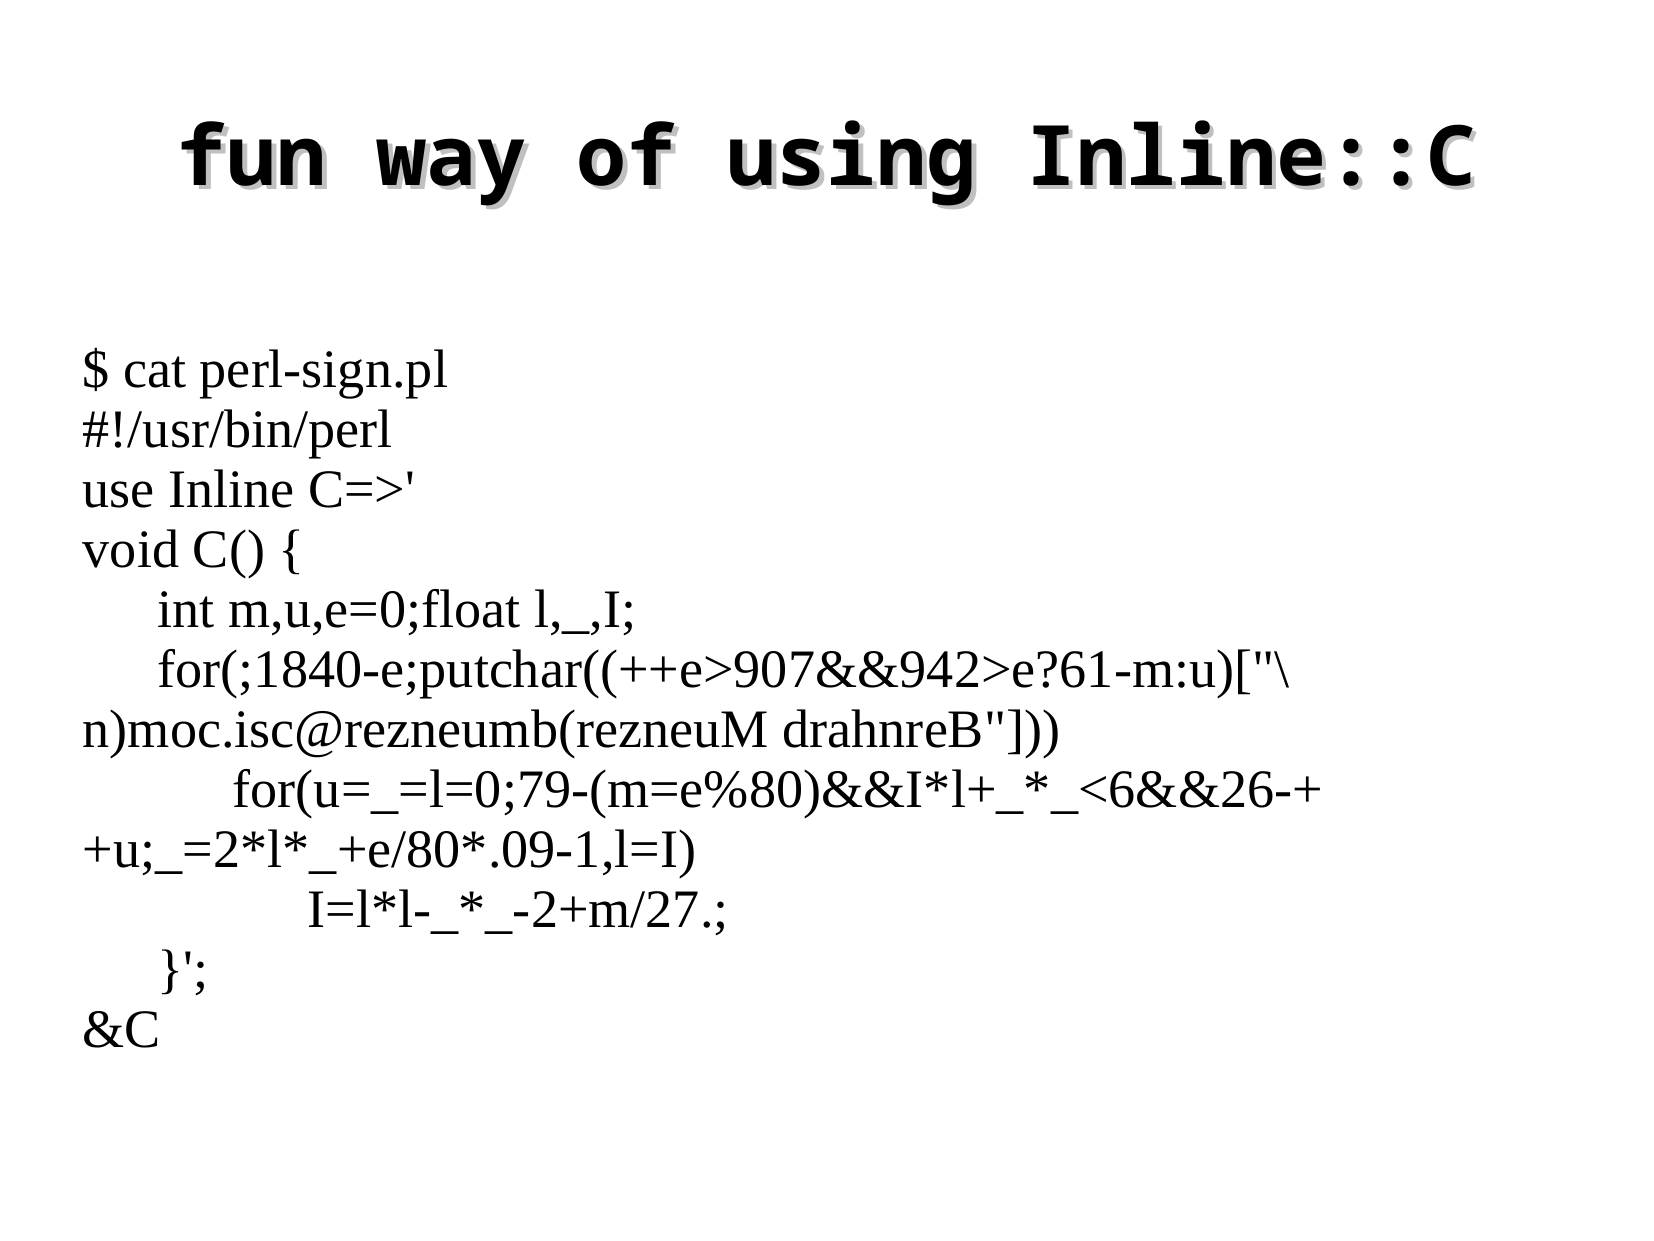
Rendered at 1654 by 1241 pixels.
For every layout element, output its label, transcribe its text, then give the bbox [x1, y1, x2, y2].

title fun way of using Inline::C [82, 49, 1571, 257]
subtitle $ cat perl-sign.pl #!/usr/bin/perl use Inline C=>' void C() { int m,u,e=0;float l,_,I; for(;1840-e;putchar((++e>907&&942>e?61-m:u)["\n)moc.isc@rezneumb(rezneuM drahnreB"])) for(u=_=l=0;79-(m=e%80)&&I*l+_*_<6&&26-++u;_=2*l*_+e/80*.09-1,l=I) I=l*l-_*_-2+m/27.; }'; &C [82, 290, 1571, 1109]
